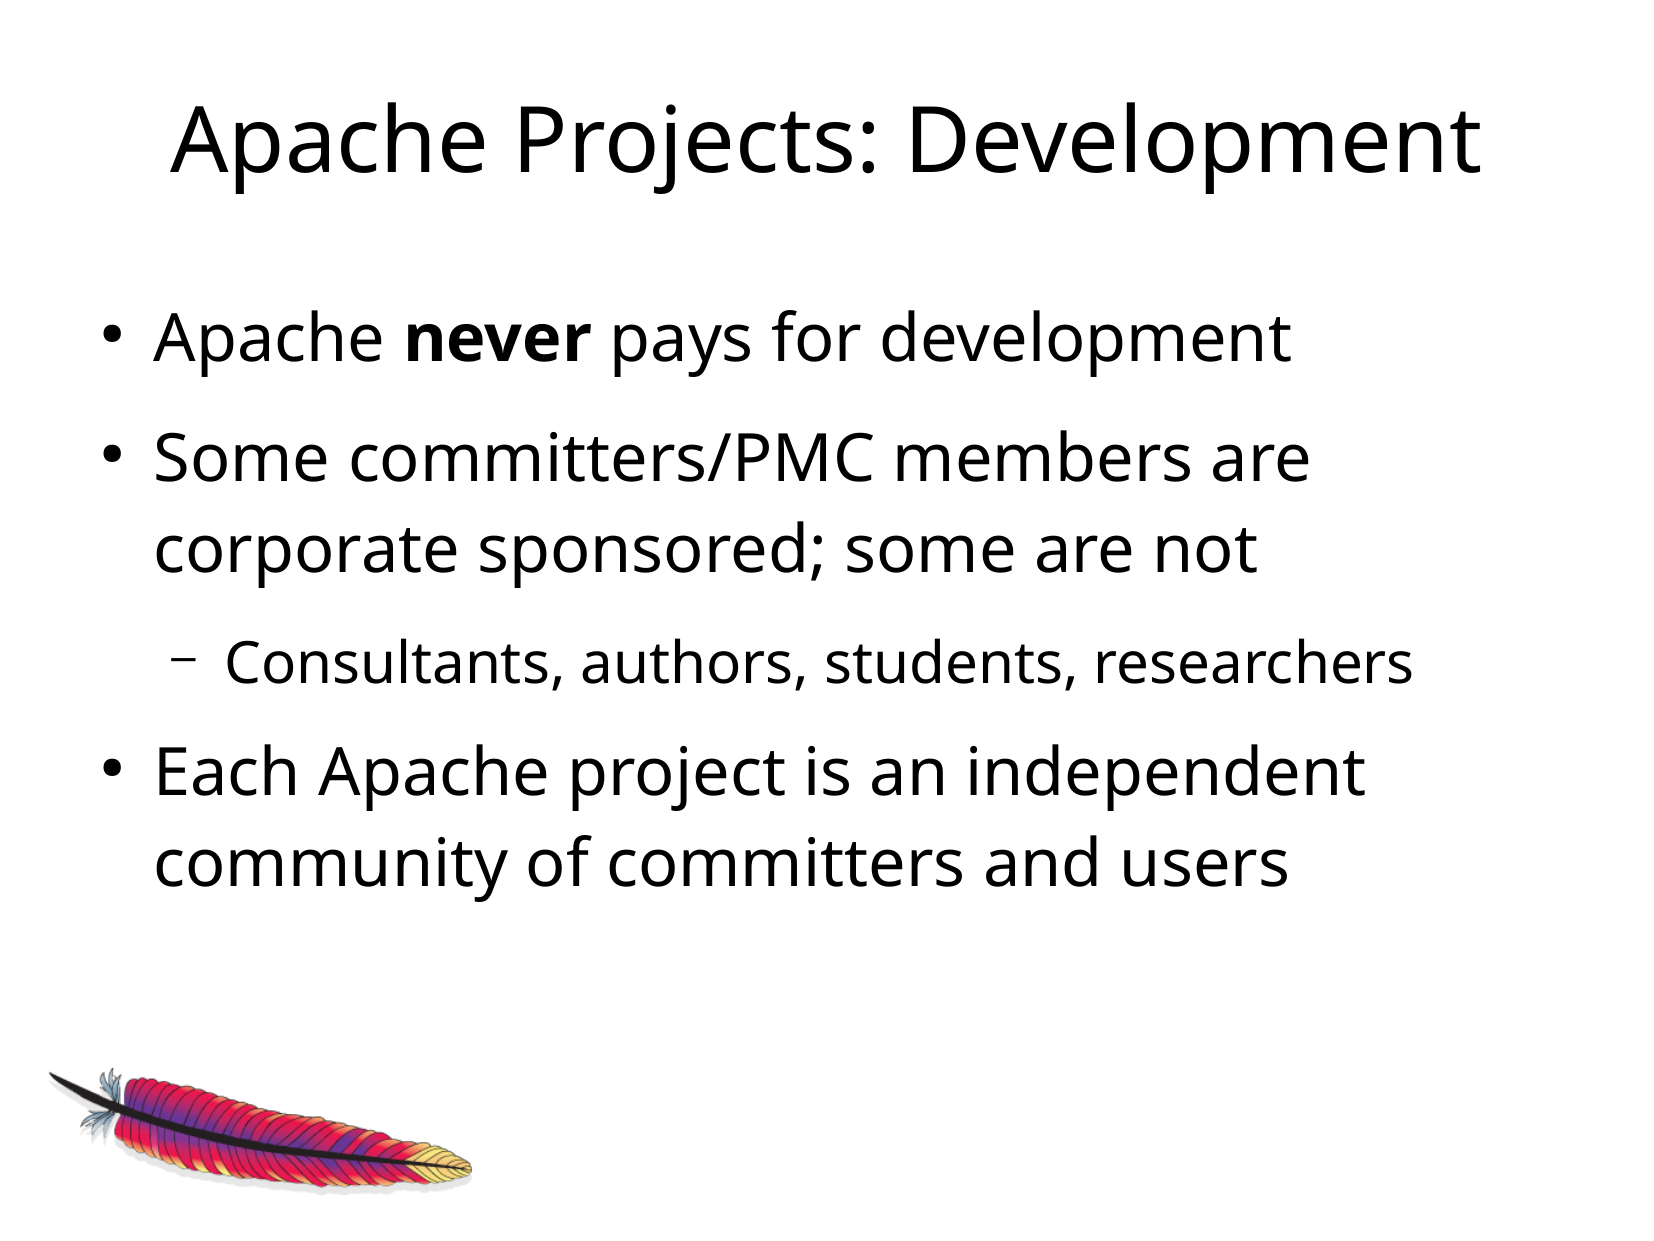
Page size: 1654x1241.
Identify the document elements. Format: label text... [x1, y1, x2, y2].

list Apache never pays for development Some committers/PMC members are corporate sponsored; some are not Consultants, authors, students, researchers Each Apache project is an independent community of committers and users [82, 290, 1571, 1109]
title Apache Projects: Development [82, 49, 1571, 226]
picture [45, 1064, 477, 1200]
